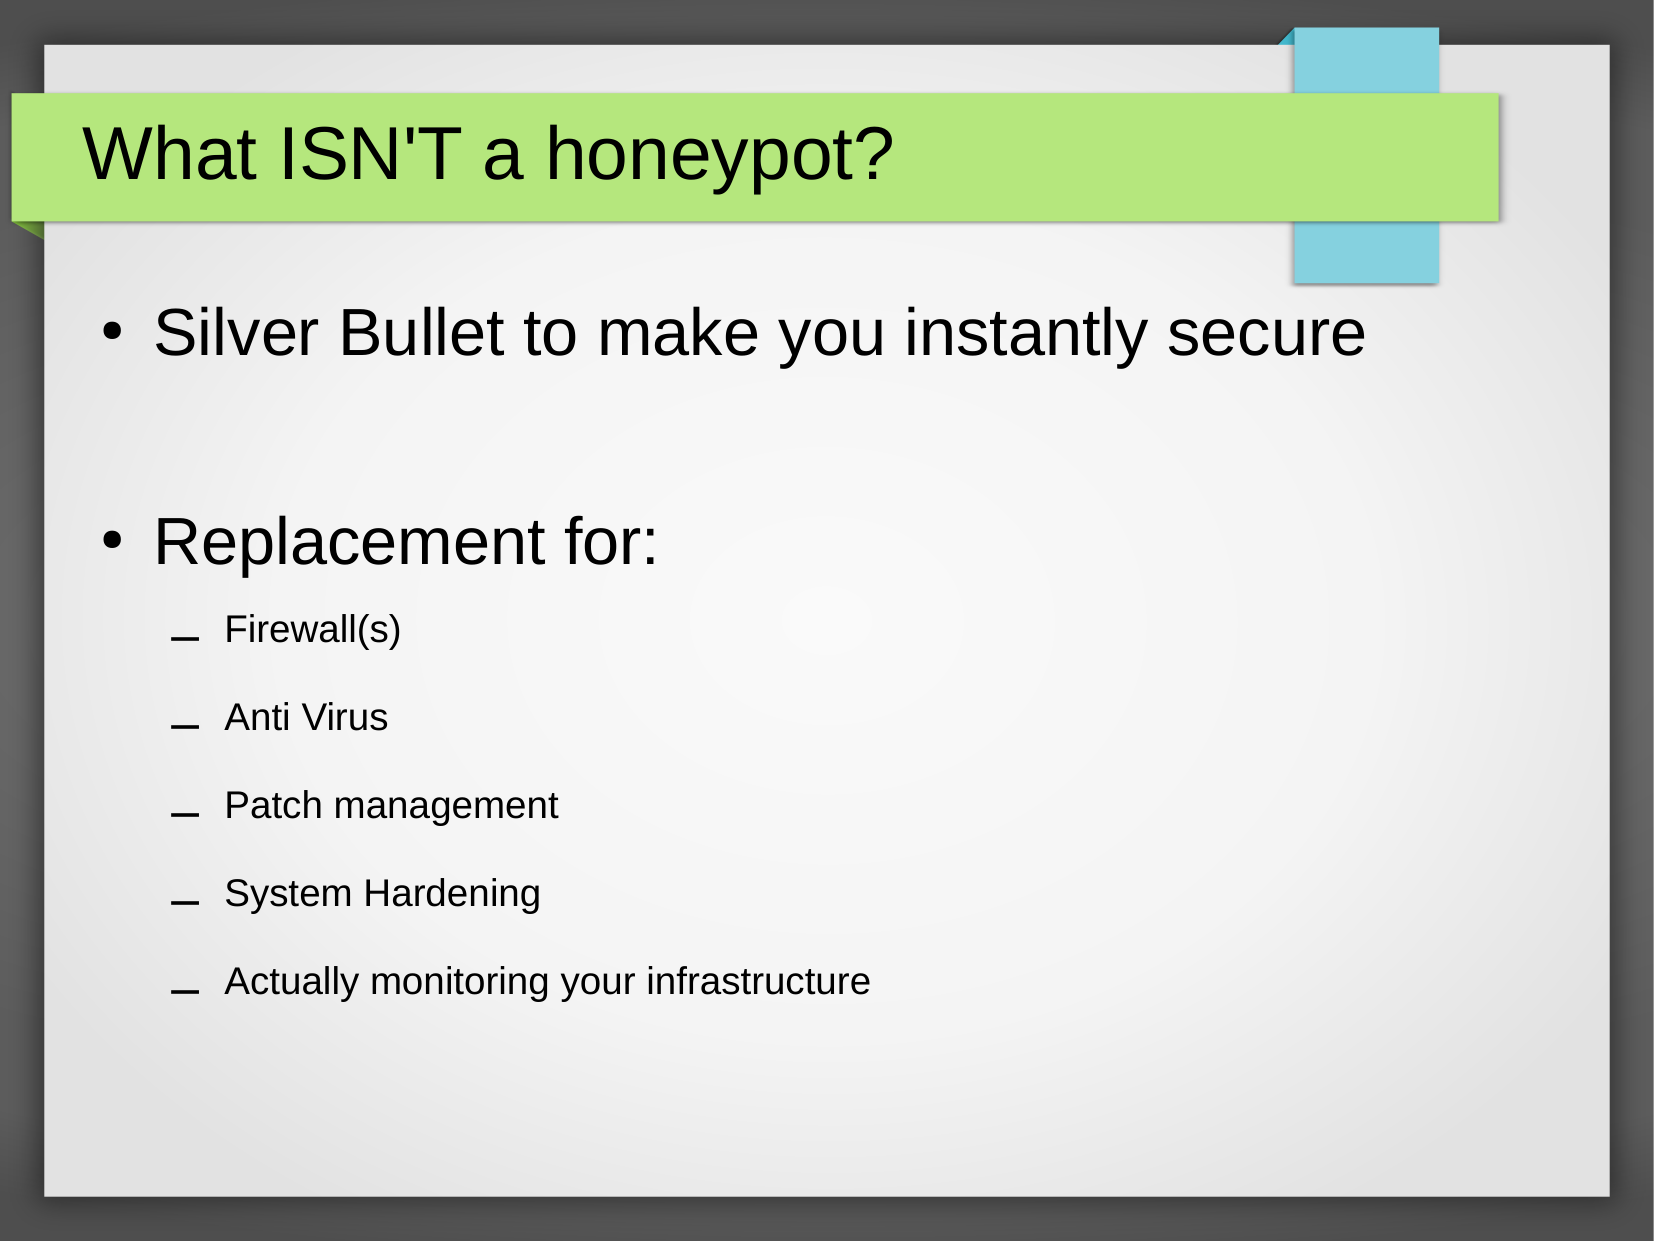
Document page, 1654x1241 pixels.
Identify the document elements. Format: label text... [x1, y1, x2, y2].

picture [0, 0, 1654, 1241]
list Silver Bullet to make you instantly secure Replacement for: Firewall(s) Anti Virus Patch management System Hardening Actually monitoring your infrastructure [82, 295, 1571, 1063]
title What ISN'T a honeypot? [82, 94, 1264, 213]
